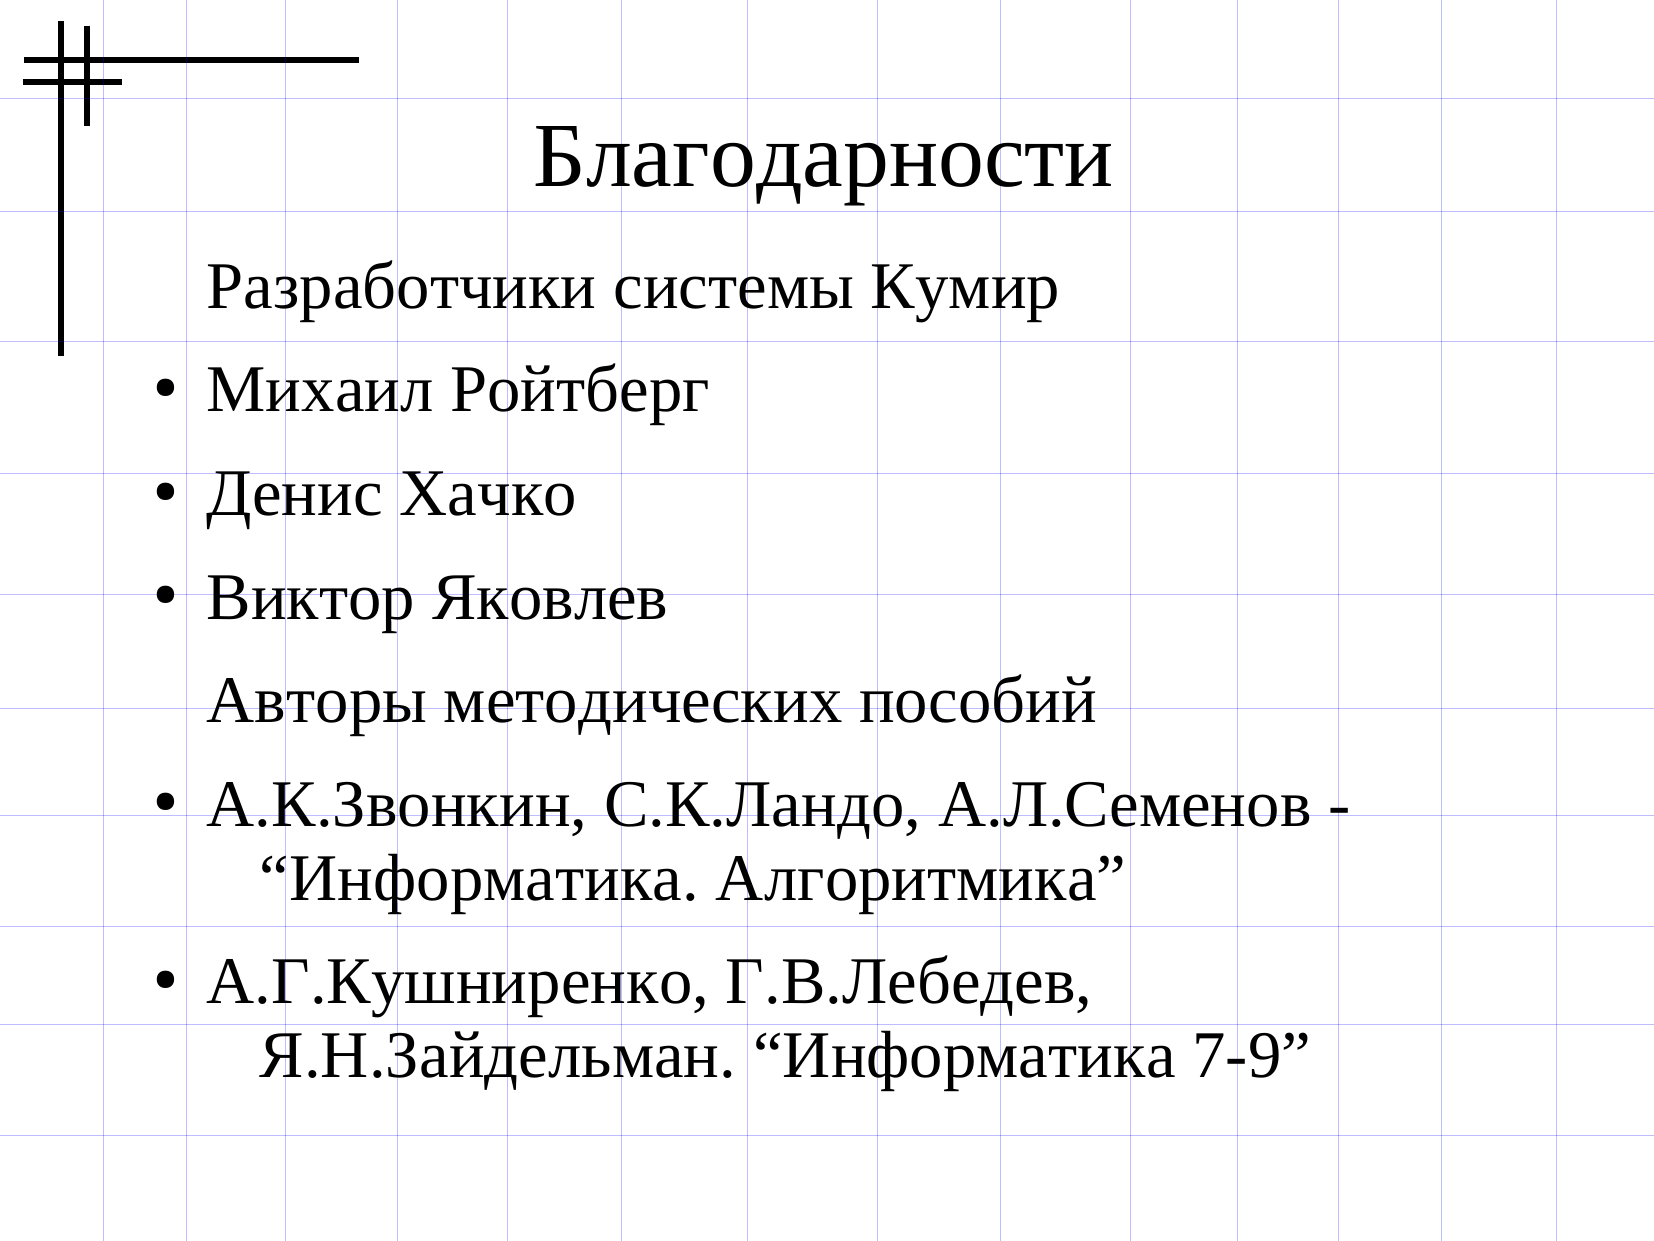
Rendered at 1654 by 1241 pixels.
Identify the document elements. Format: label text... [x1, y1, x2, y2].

title Благодарности [118, 59, 1531, 248]
list Разработчики системы Кумир Михаил Ройтберг Денис Хачко Виктор Яковлев Авторы методических пособий А.К.Звонкин, С.К.Ландо, А.Л.Семенов - “Информатика. Алгоритмика” А.Г.Кушниренко, Г.В.Лебедев, Я.Н.Зайдельман. “Информатика 7-9” [118, 248, 1531, 1093]
